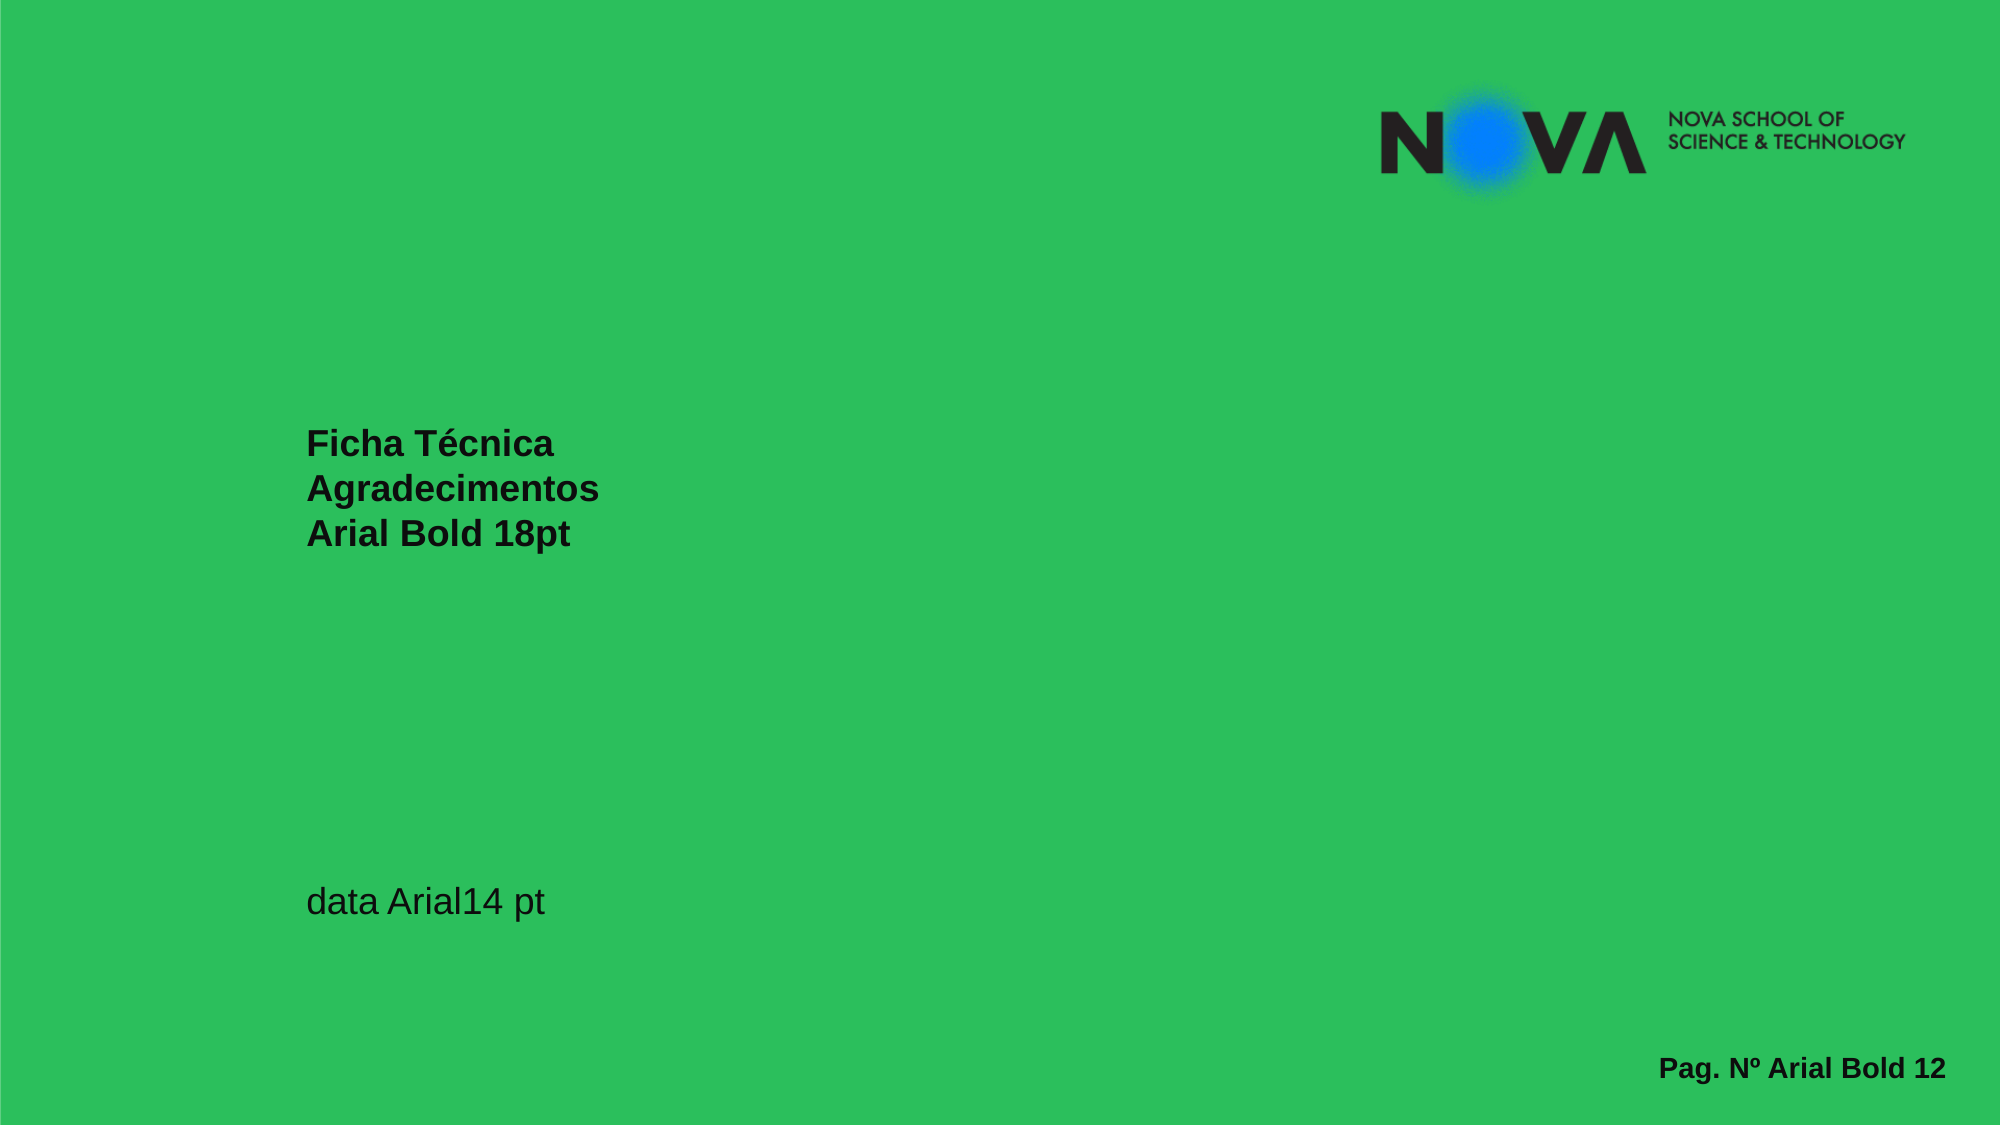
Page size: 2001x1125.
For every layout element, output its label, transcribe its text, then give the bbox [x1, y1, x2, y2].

text_box Ficha Técnica Agradecimentos Arial Bold 18pt [298, 411, 629, 563]
text_box Pag. Nº Arial Bold 12 [1651, 1042, 1956, 1093]
picture [0, 0, 2000, 1125]
text_box data Arial14 pt [298, 869, 556, 930]
